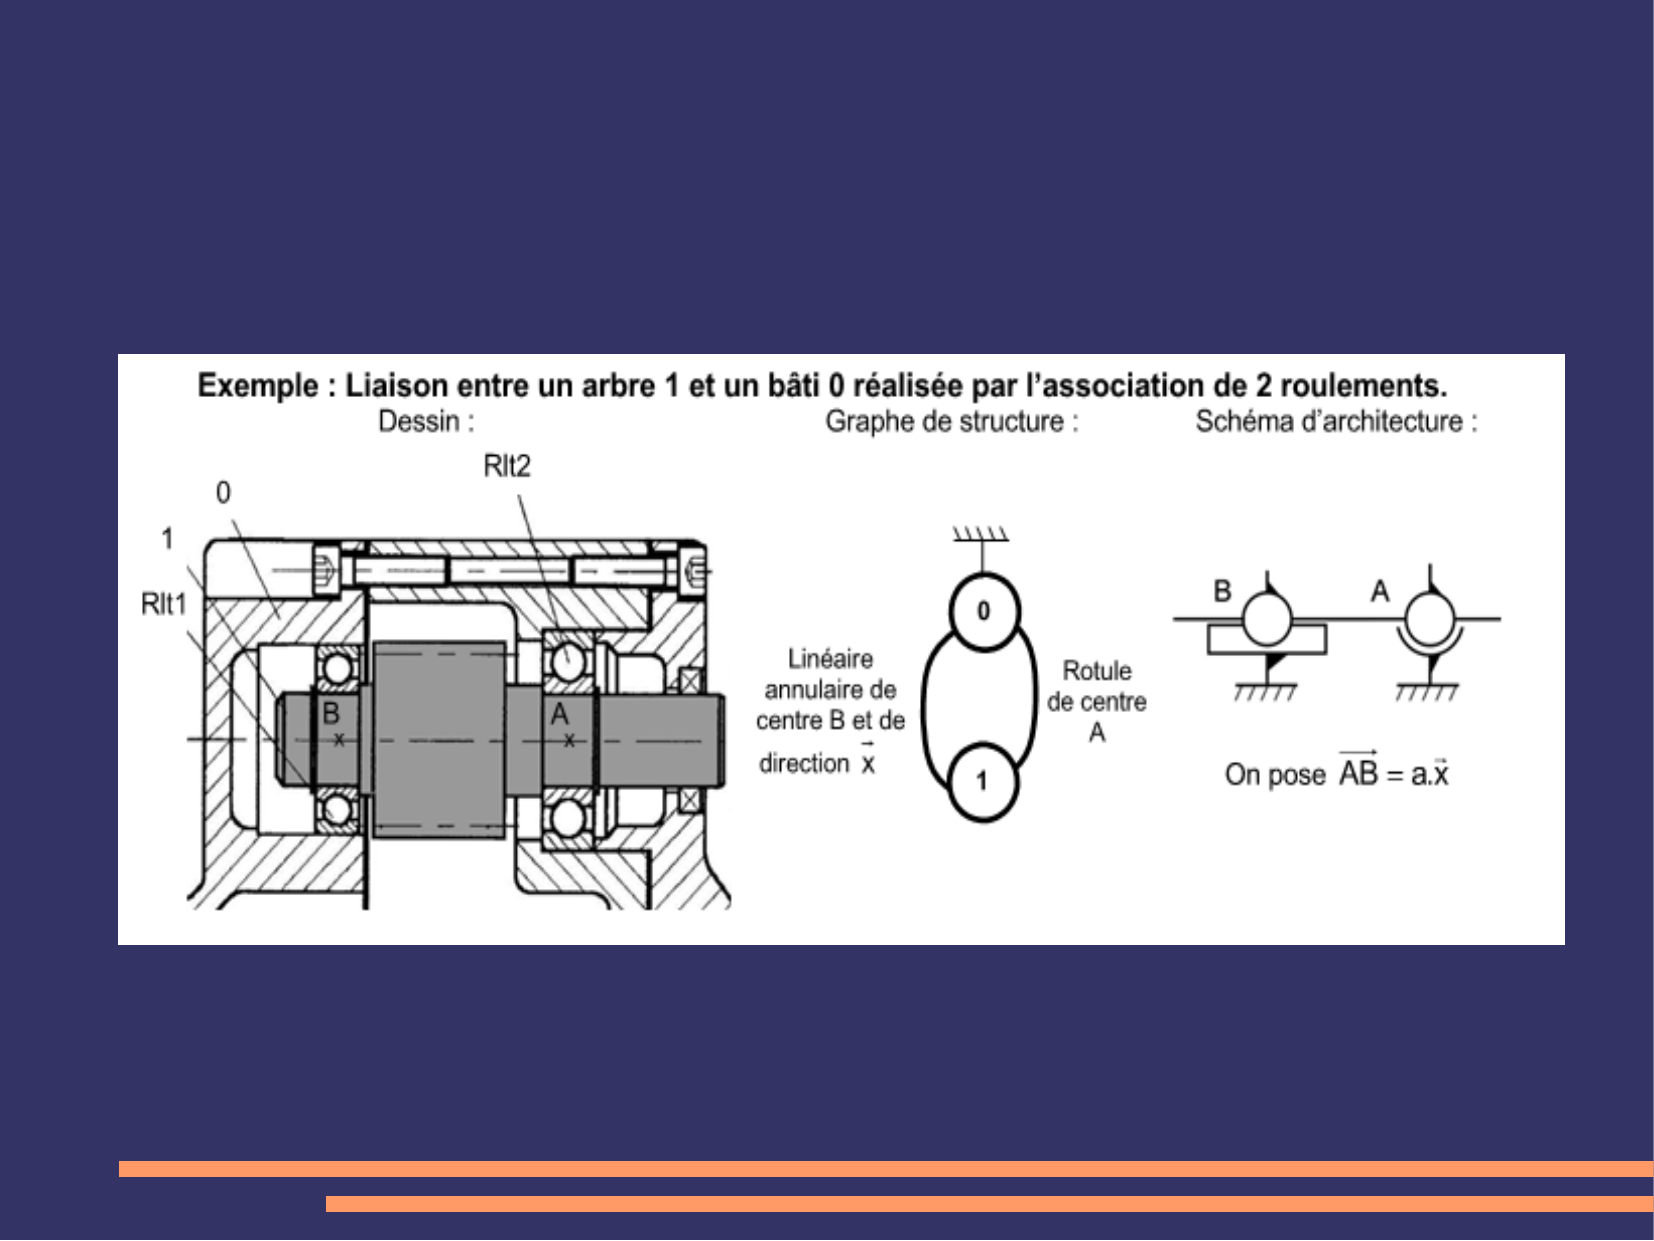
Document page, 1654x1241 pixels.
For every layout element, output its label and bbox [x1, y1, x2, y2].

picture [118, 354, 1565, 945]
